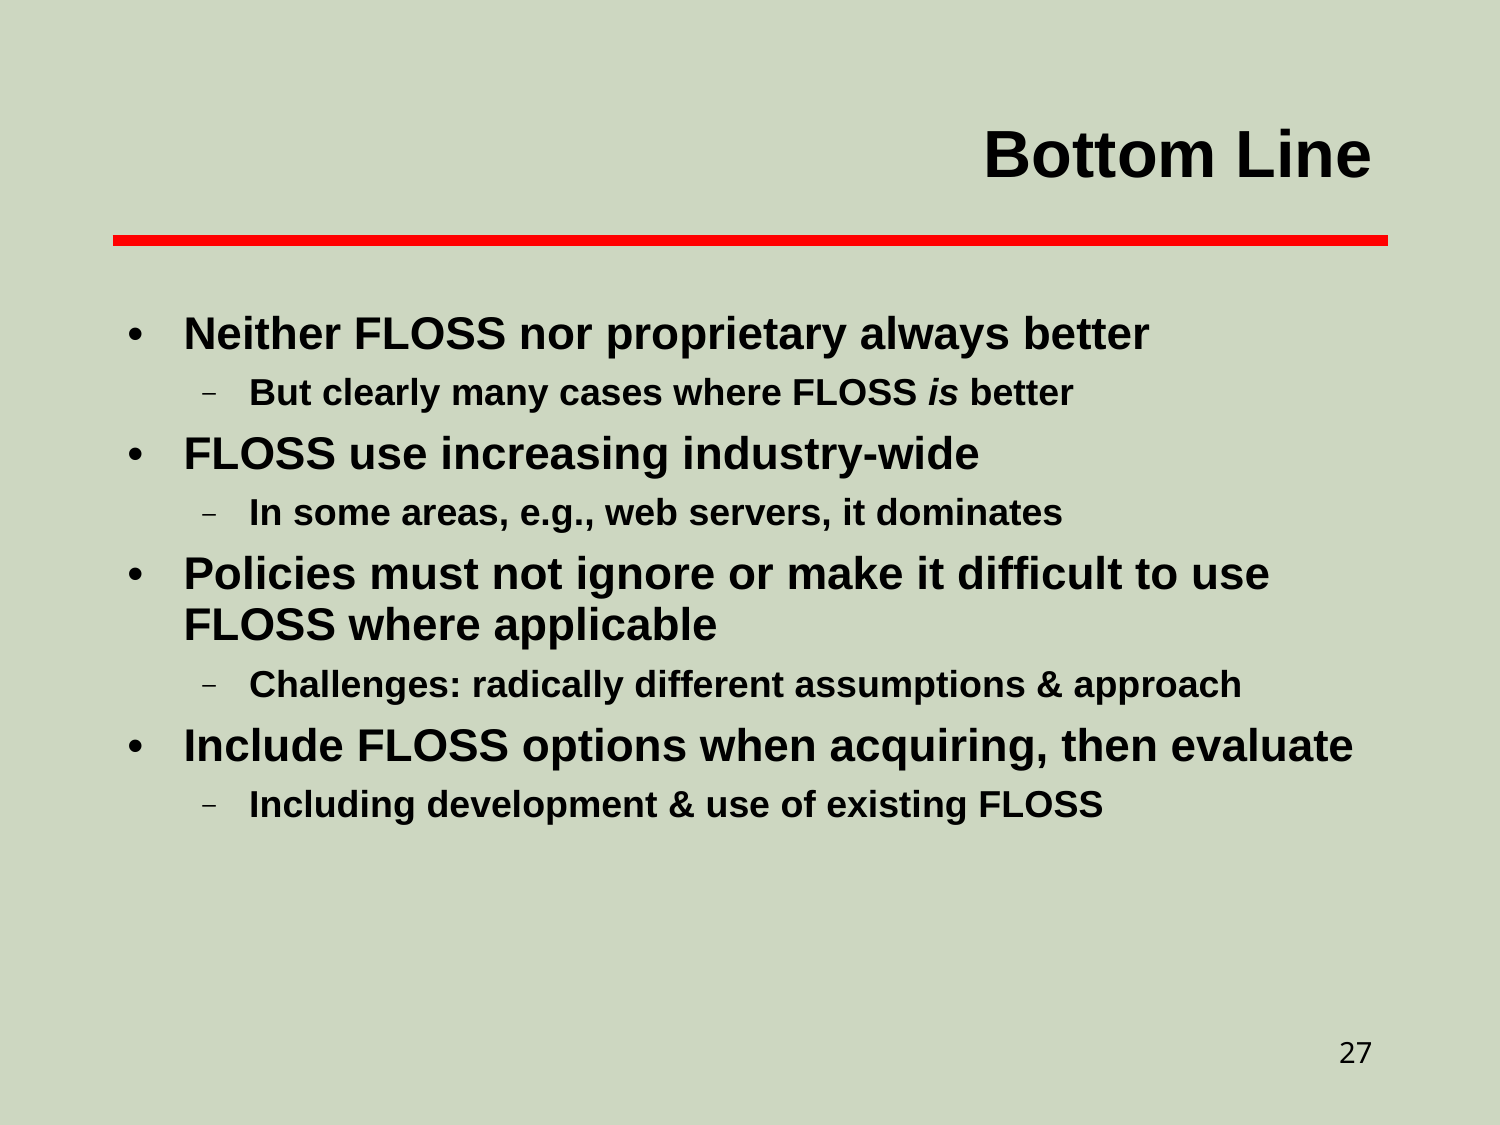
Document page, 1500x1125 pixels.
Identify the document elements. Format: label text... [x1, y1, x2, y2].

title Bottom Line [337, 85, 1388, 224]
list Neither FLOSS nor proprietary always better But clearly many cases where FLOSS is better FLOSS use increasing industry-wide In some areas, e.g., web servers, it dominates Policies must not ignore or make it difficult to use FLOSS where applicable Challenges: radically different assumptions & approach Include FLOSS options when acquiring, then evaluate Including development & use of existing FLOSS [112, 299, 1388, 1000]
